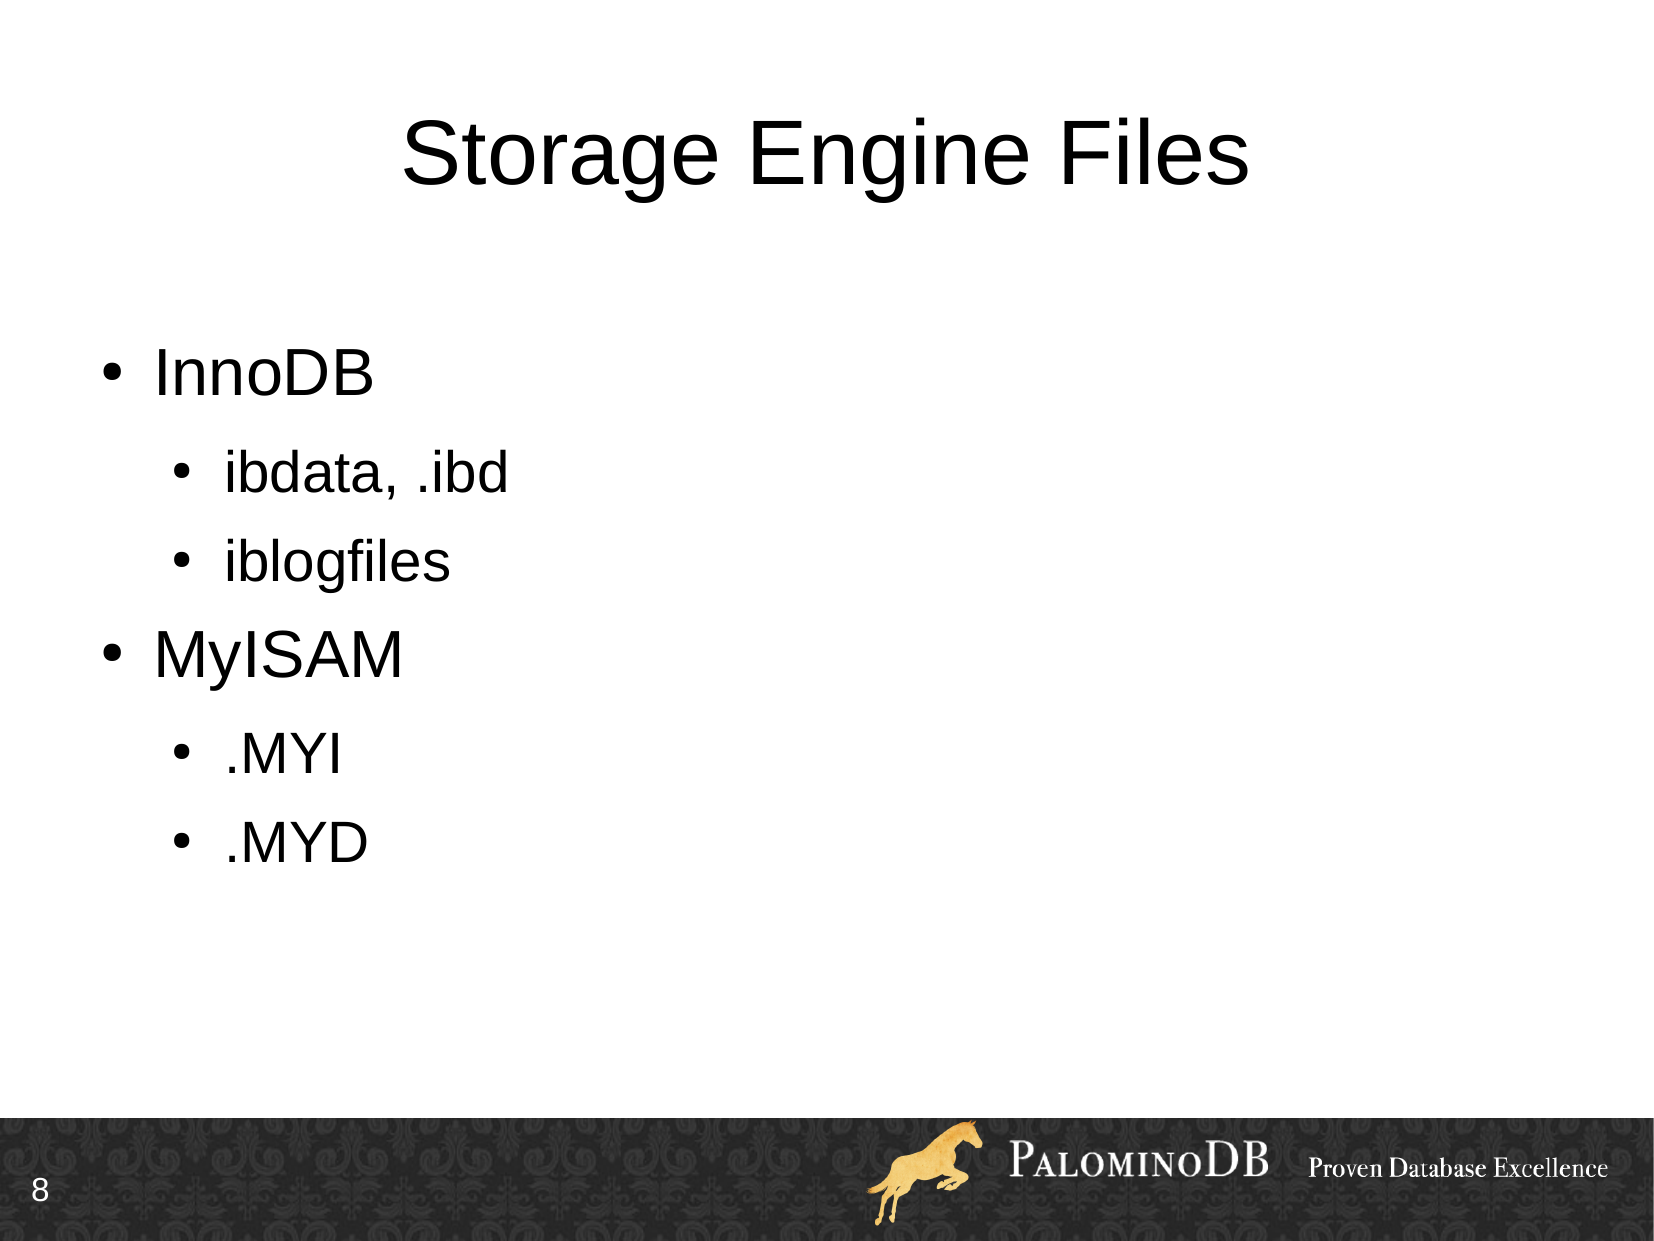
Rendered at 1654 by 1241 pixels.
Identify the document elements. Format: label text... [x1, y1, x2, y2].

picture [0, 1109, 1654, 1241]
title Storage Engine Files [82, 49, 1571, 231]
list InnoDB ibdata, .ibd iblogfiles MyISAM .MYI .MYD [82, 231, 1571, 1050]
